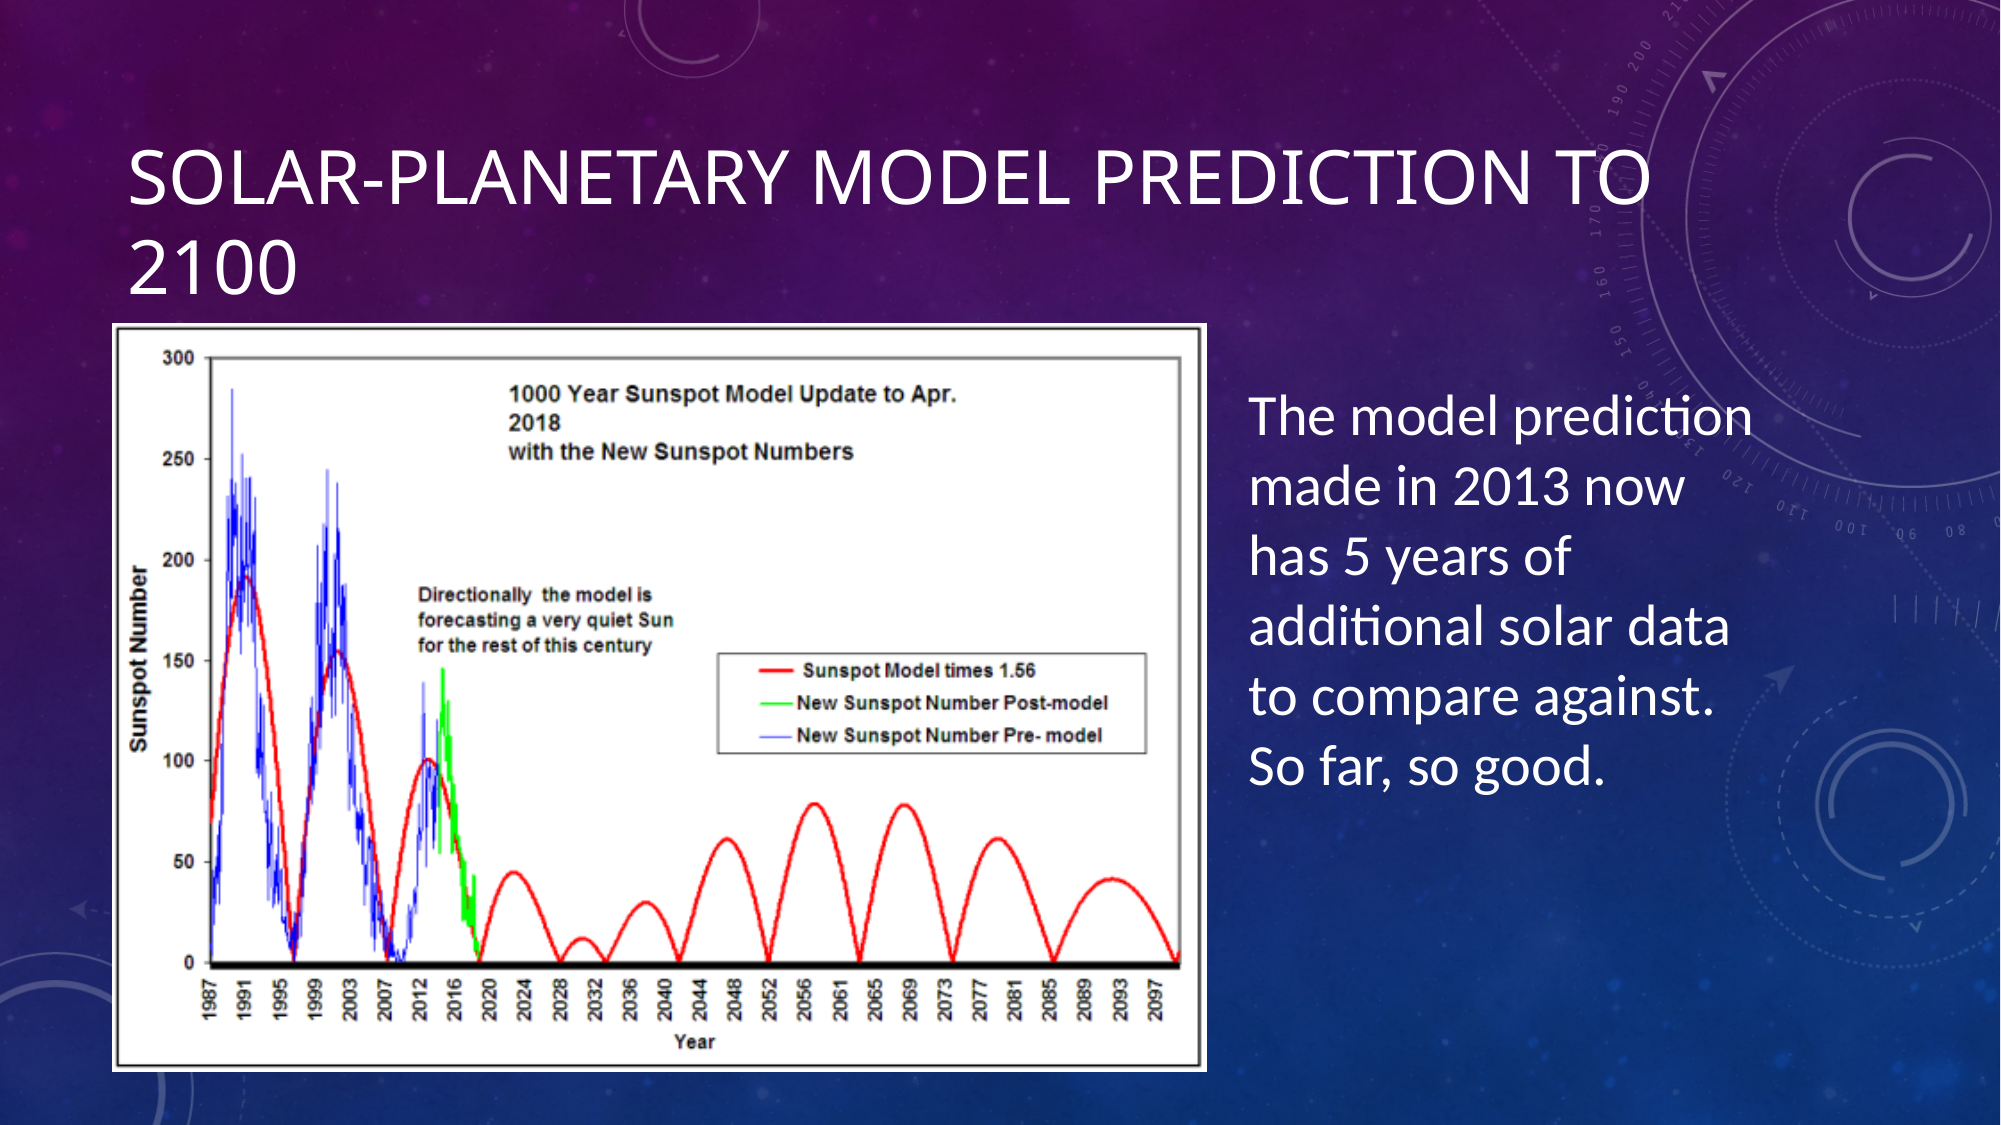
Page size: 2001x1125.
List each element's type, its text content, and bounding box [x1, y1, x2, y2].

text_box The model prediction made in 2013 now has 5 years of additional solar data to compare against. So far, so good. [1233, 369, 1790, 805]
picture [0, 0, 2001, 1125]
title Solar-planetary Model Prediction to 2100 [112, 99, 1775, 339]
